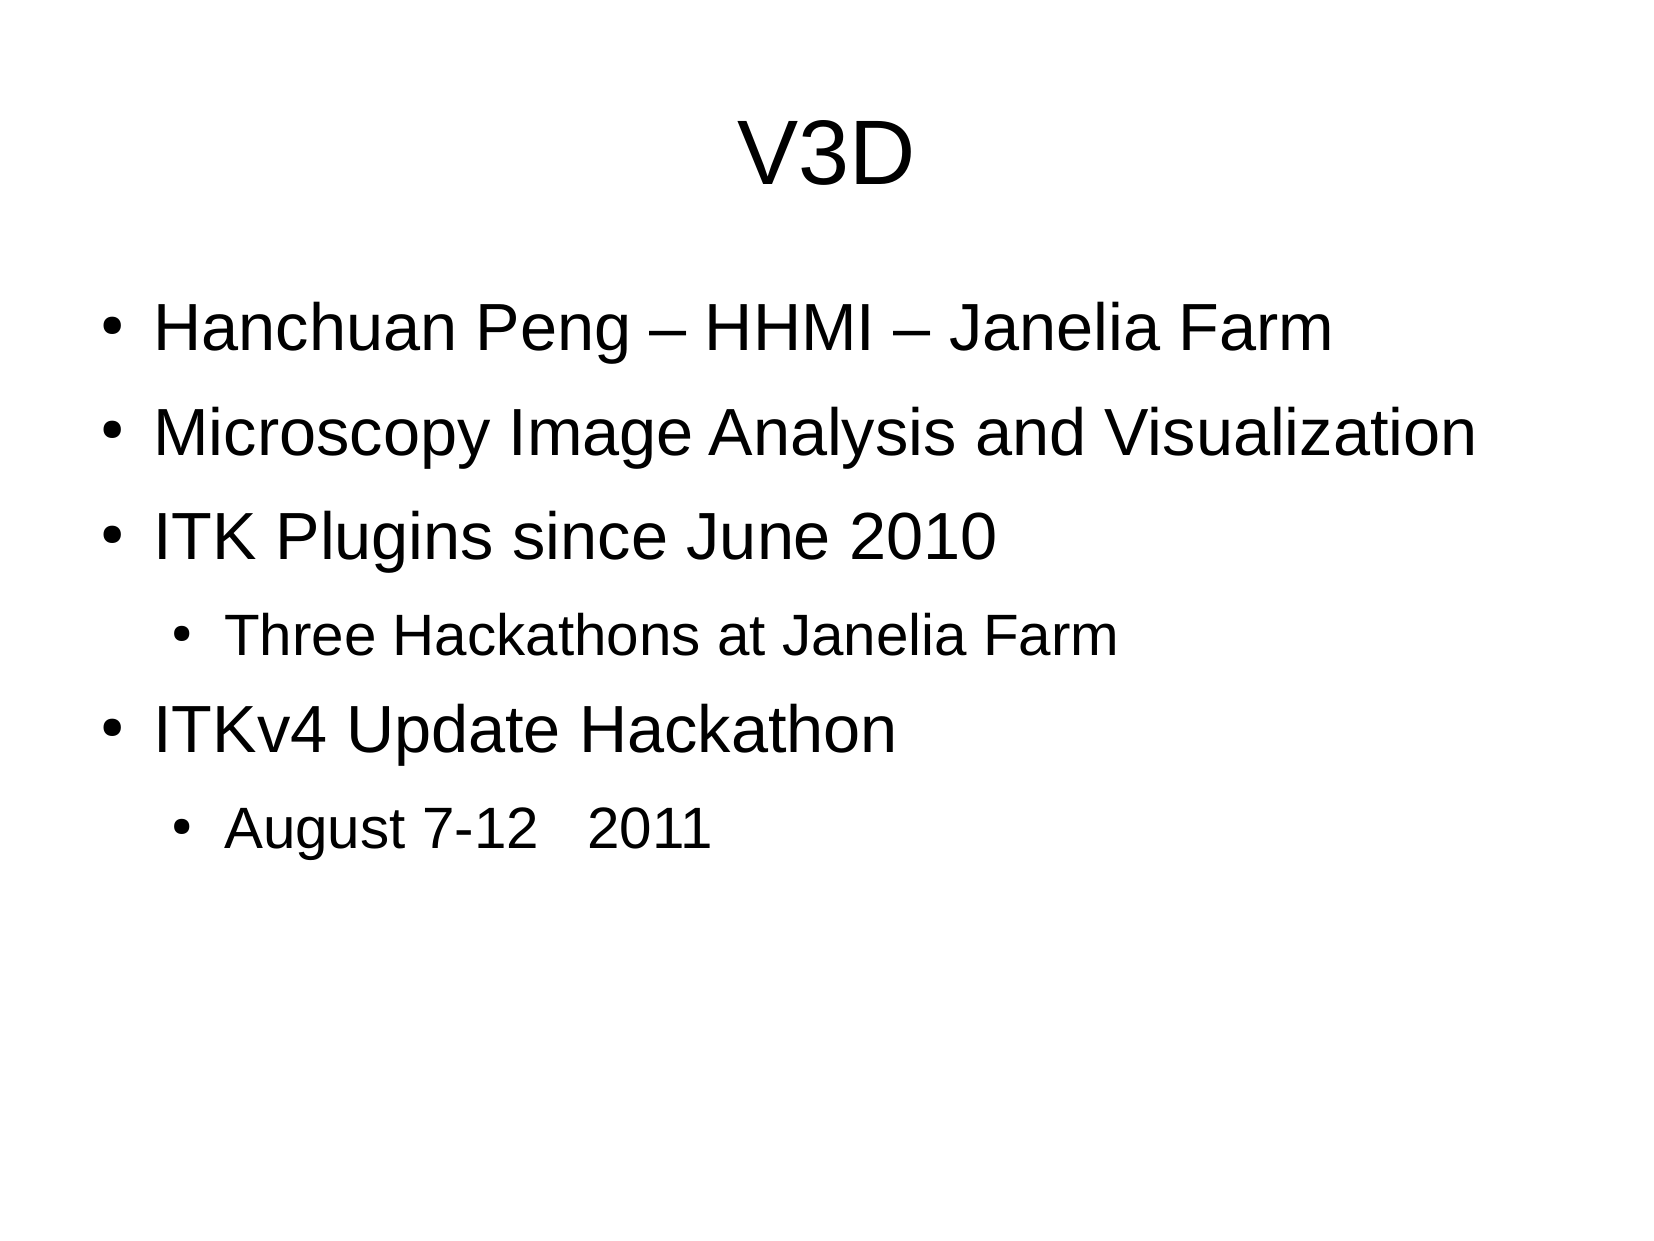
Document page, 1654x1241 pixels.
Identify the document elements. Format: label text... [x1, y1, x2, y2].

list Hanchuan Peng – HHMI – Janelia Farm Microscopy Image Analysis and Visualization ITK Plugins since June 2010 Three Hackathons at Janelia Farm ITKv4 Update Hackathon August 7-12 2011 [82, 290, 1571, 1109]
title V3D [82, 49, 1571, 257]
